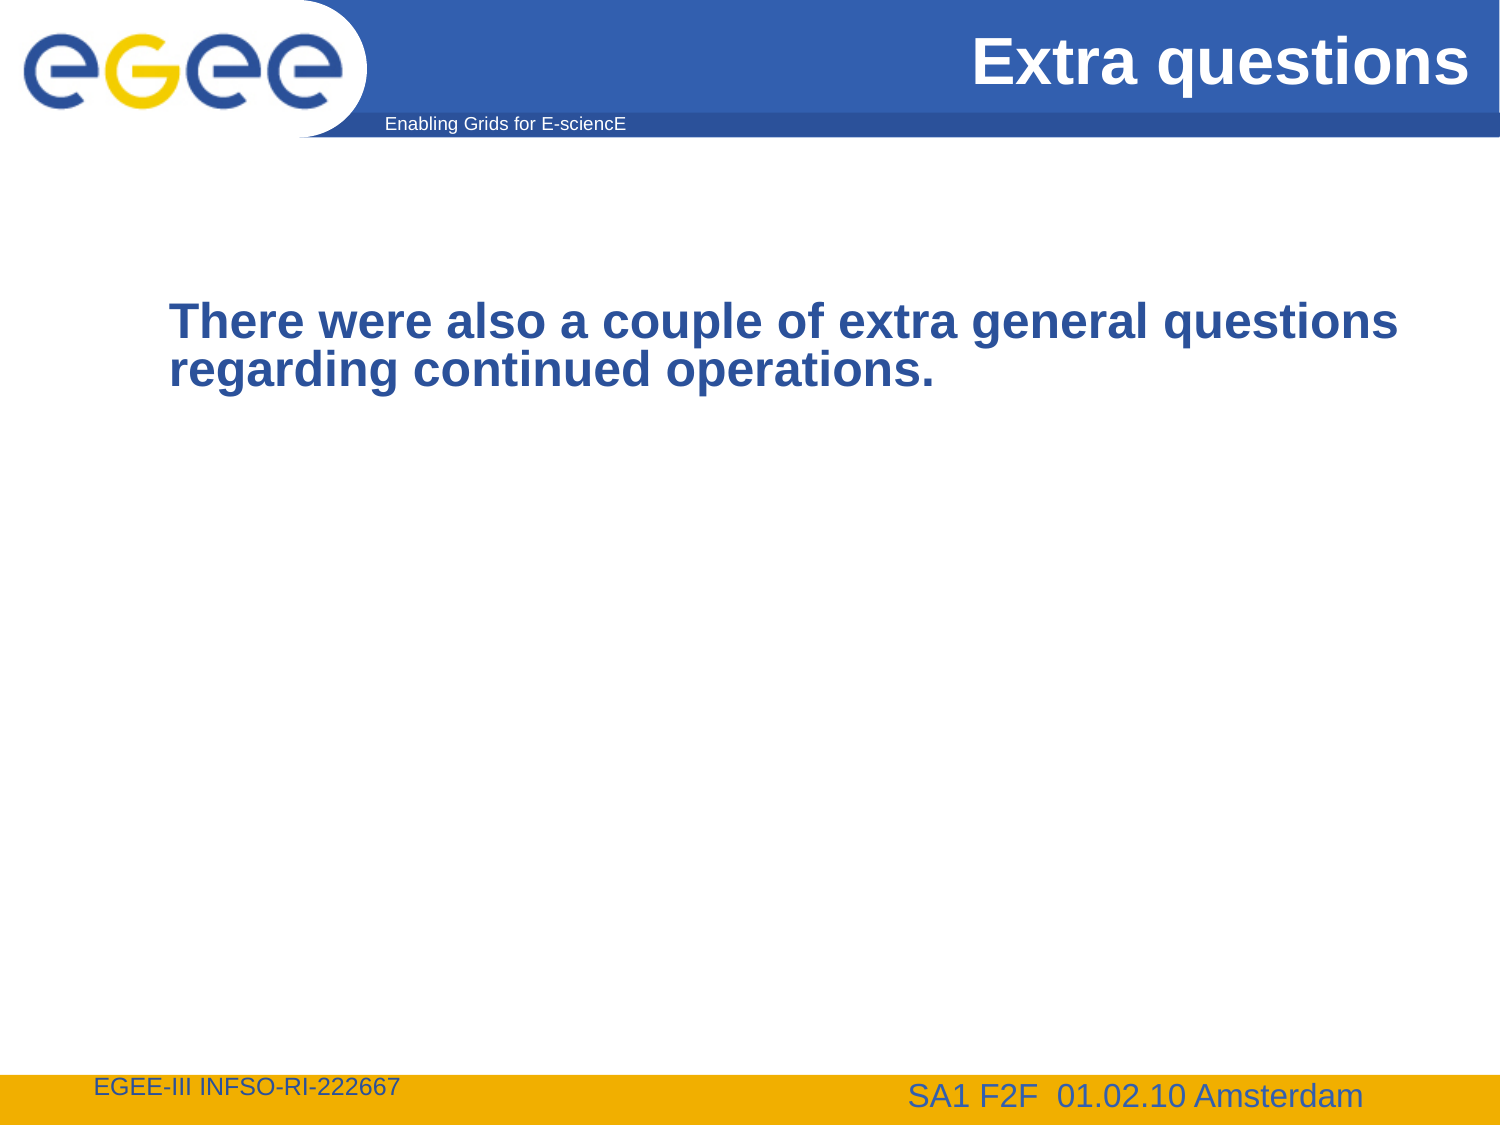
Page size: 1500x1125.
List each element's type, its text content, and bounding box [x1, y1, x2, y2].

title Extra questions [369, 0, 1472, 147]
list There were also a couple of extra general questions regarding continued operations. [56, 163, 1463, 907]
picture [18, 30, 349, 112]
